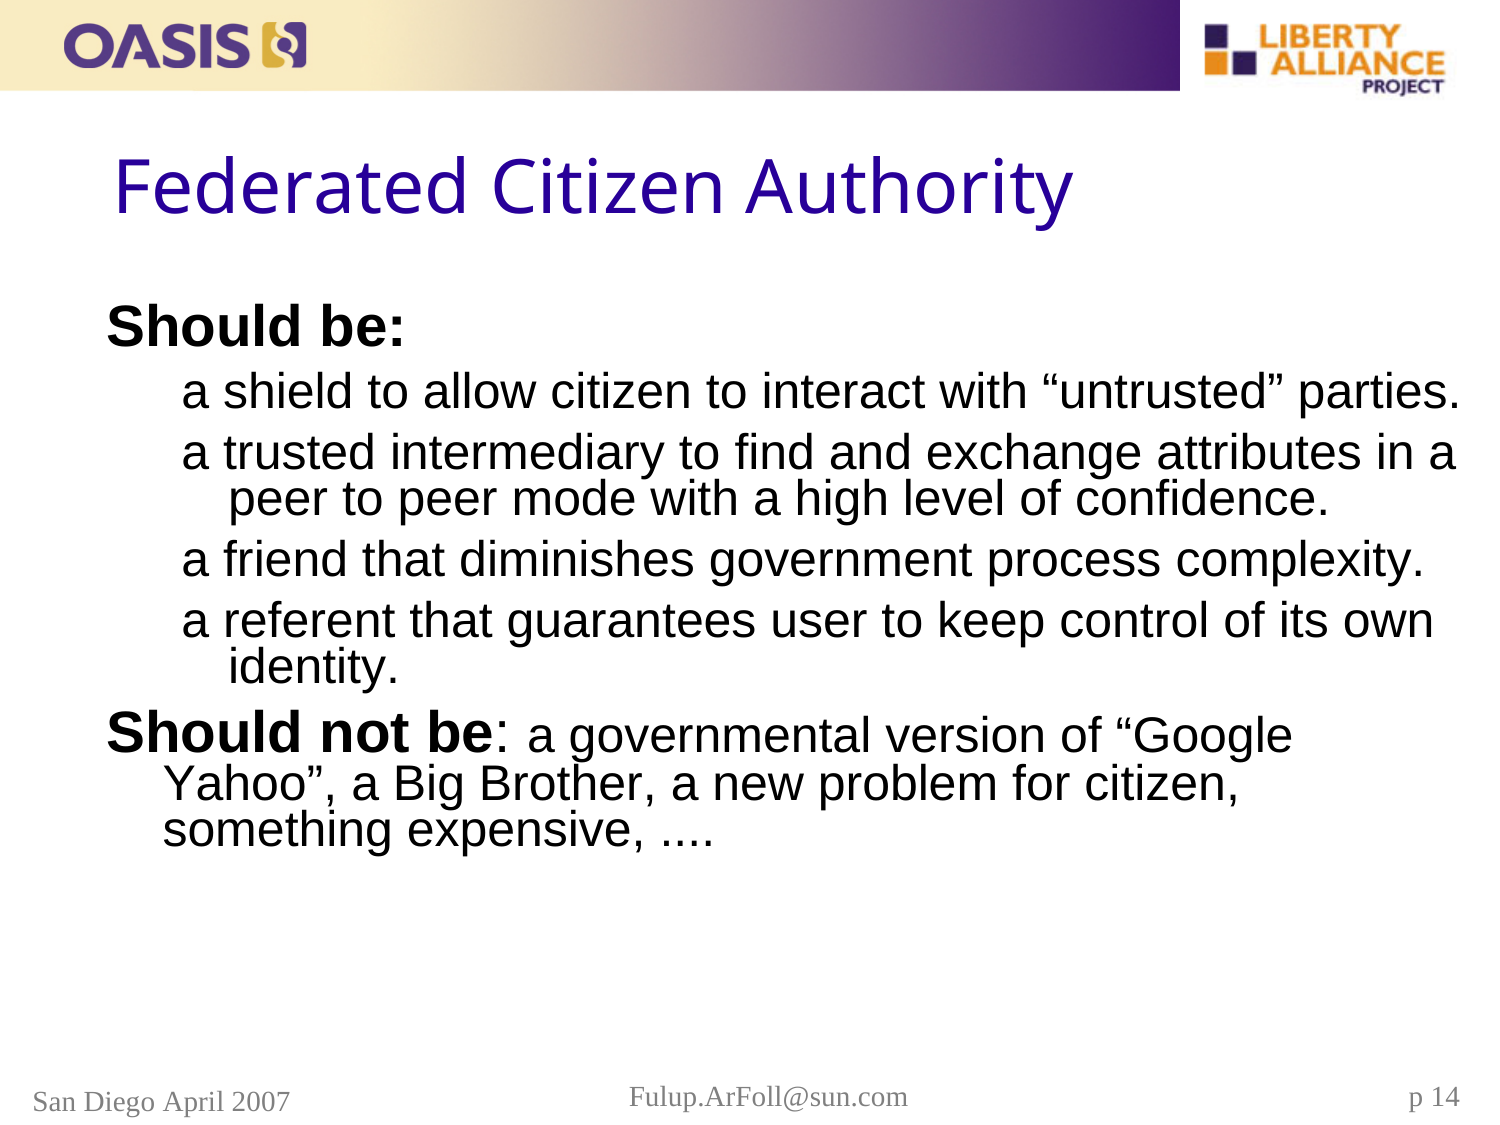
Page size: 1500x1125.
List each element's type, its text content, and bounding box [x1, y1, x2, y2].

title Federated Citizen Authority [112, 98, 1263, 272]
picture [0, 0, 1500, 1125]
list Should be: a shield to allow citizen to interact with “untrusted” parties. a trusted intermediary to find and exchange attributes in a peer to peer mode with a high level of confidence. a friend that diminishes government process complexity. a referent that guarantees user to keep control of its own identity. Should not be: a governmental version of “Google Yahoo”, a Big Brother, a new problem for citizen, something expensive, .... [106, 303, 1471, 1011]
